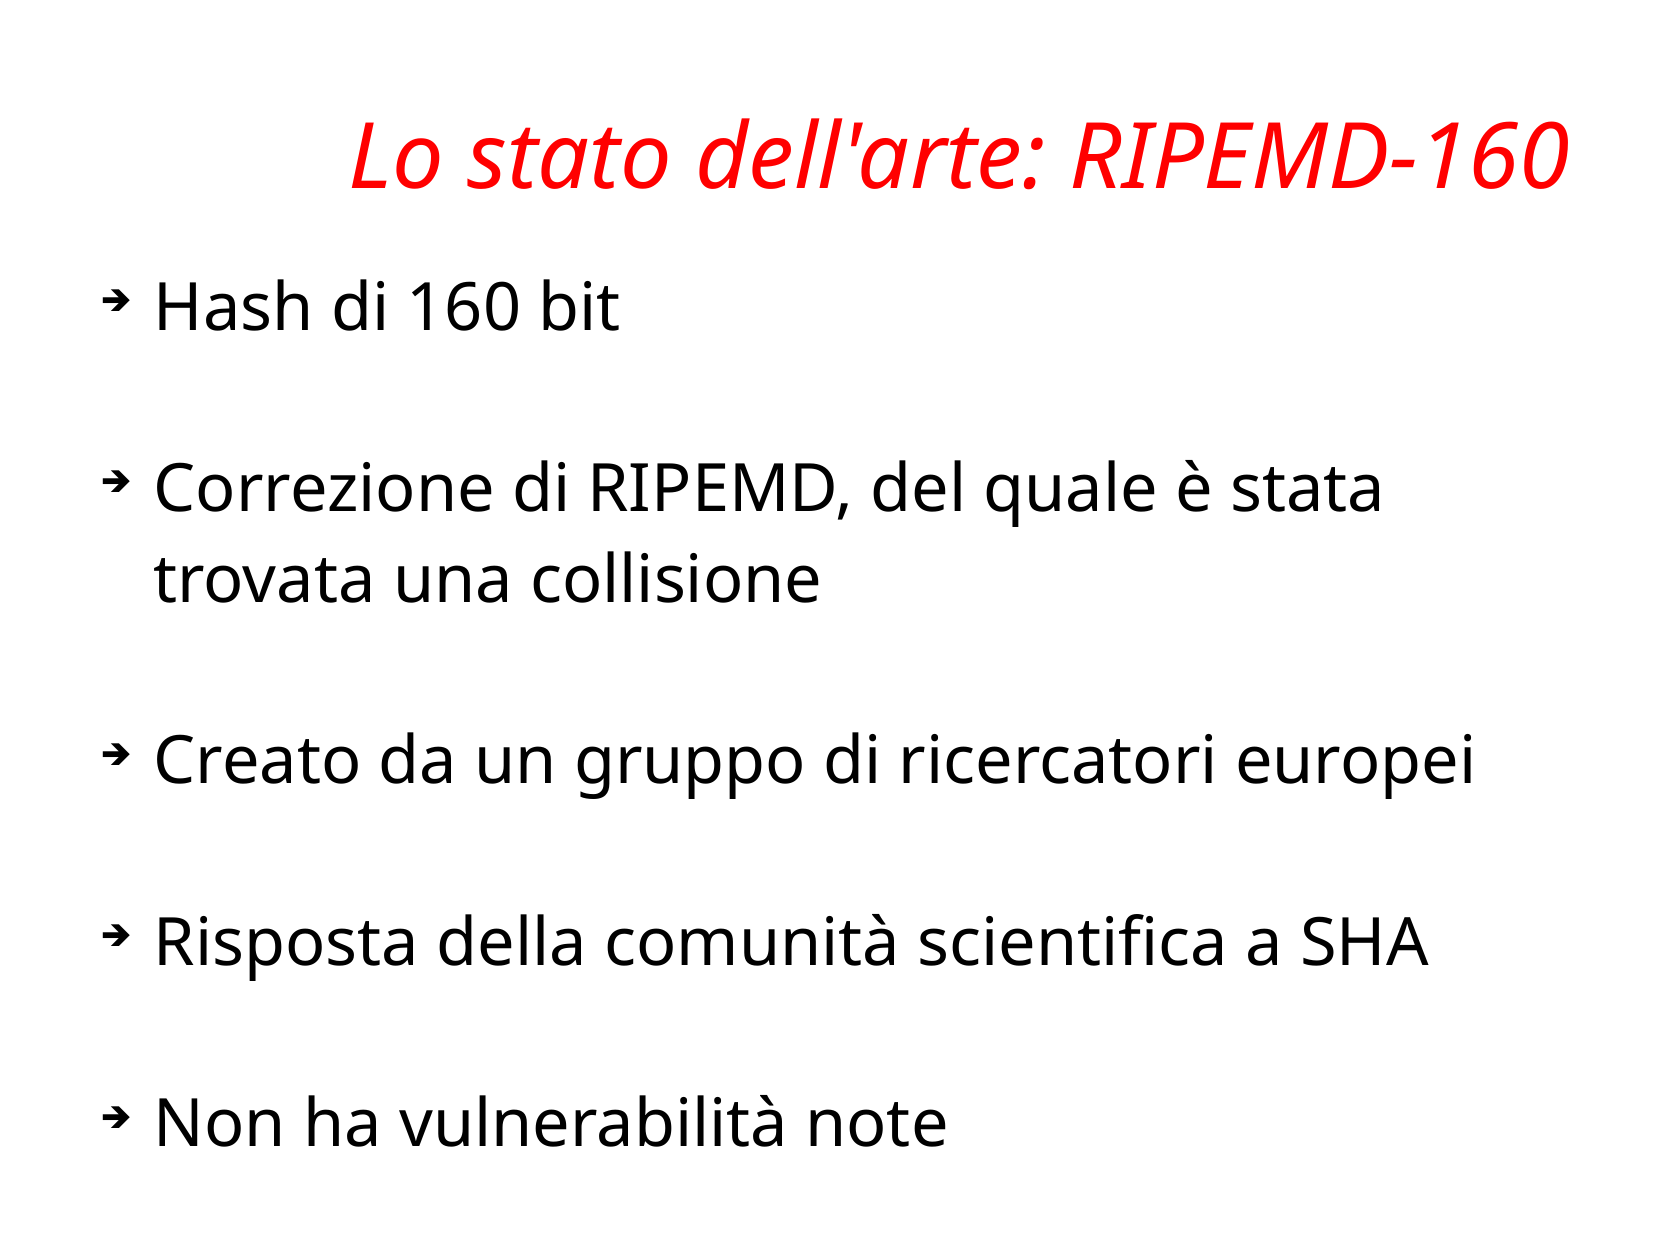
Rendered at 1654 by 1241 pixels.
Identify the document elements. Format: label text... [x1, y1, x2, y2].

text_box Hash di 160 bit Correzione di RIPEMD, del quale è stata trovata una collisione Creato da un gruppo di ricercatori europei Risposta della comunità scientifica a SHA Non ha vulnerabilità note [82, 262, 1571, 1163]
title Lo stato dell'arte: RIPEMD-160 [82, 49, 1571, 257]
